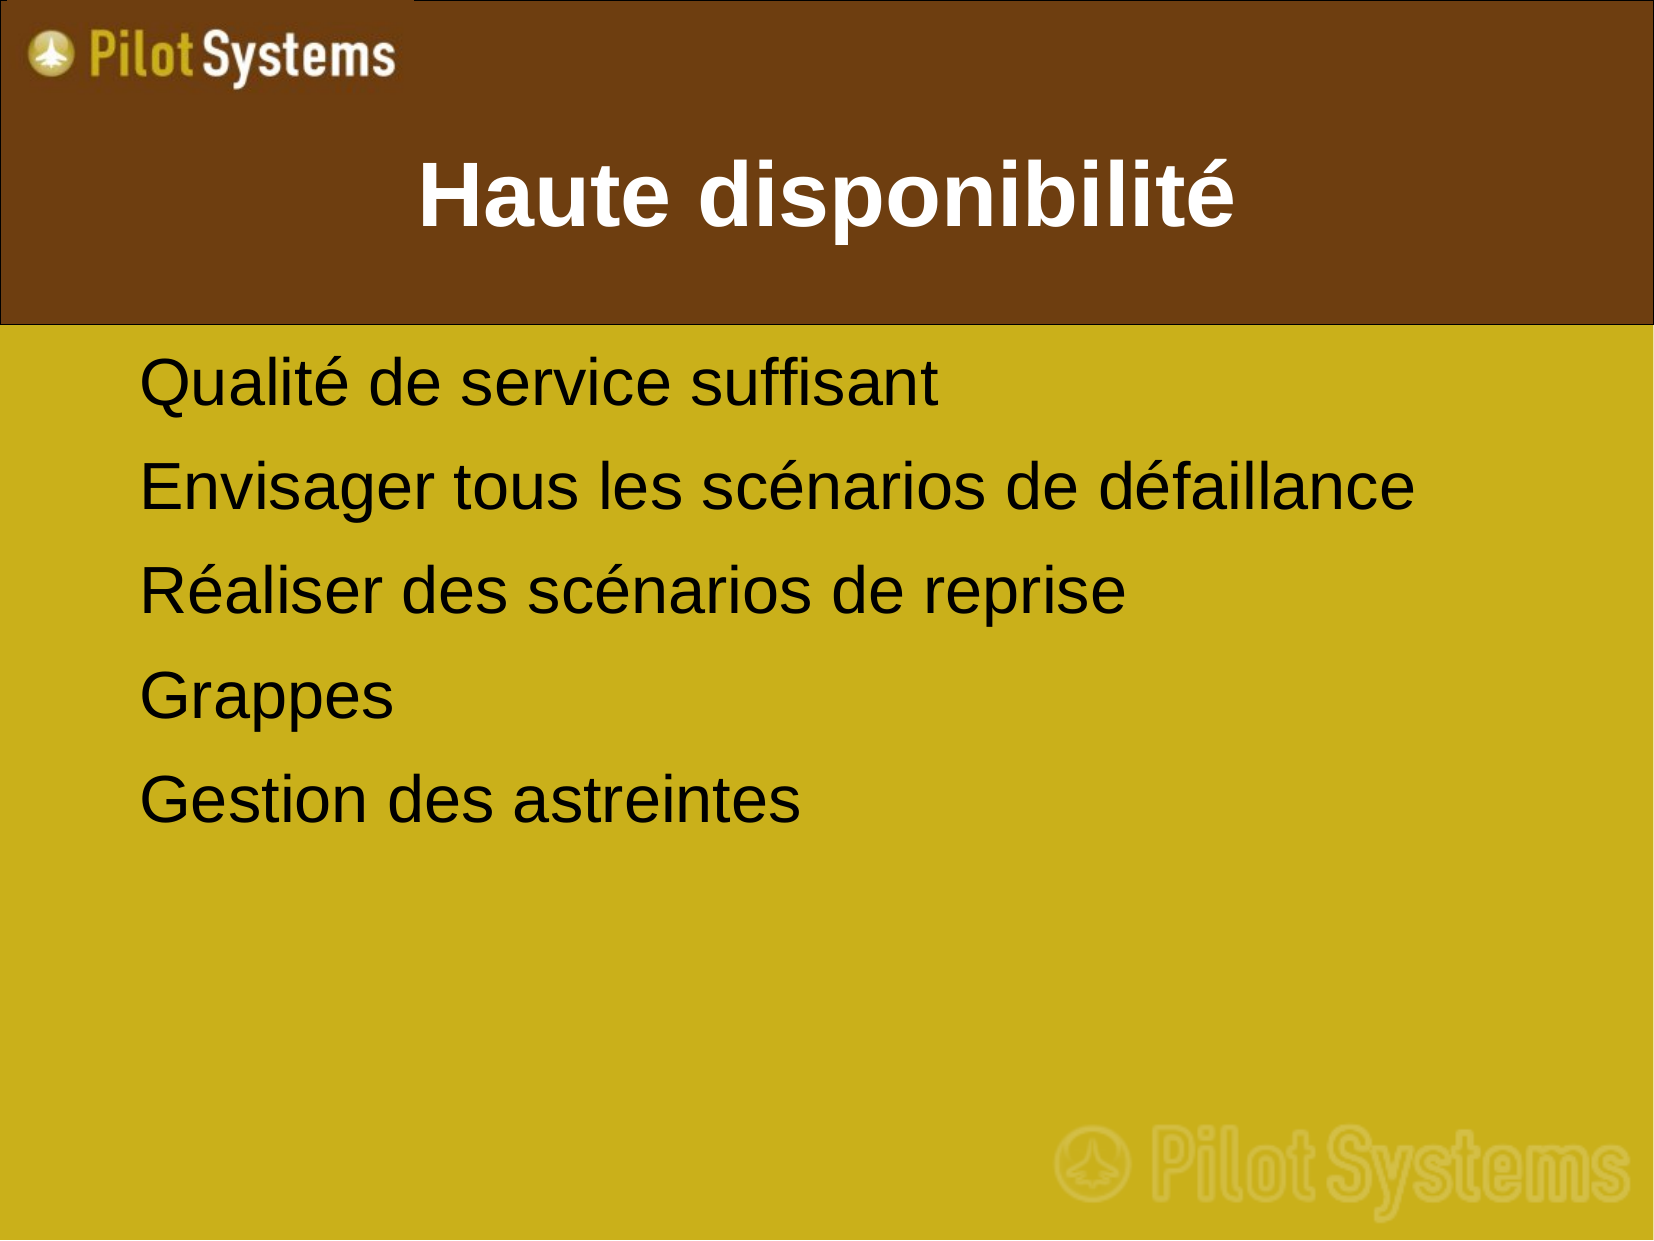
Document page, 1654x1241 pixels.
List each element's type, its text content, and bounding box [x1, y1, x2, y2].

picture [1051, 1114, 1642, 1235]
title Haute disponibilité [121, 91, 1534, 299]
list Qualité de service suffisant Envisager tous les scénarios de défaillance Réaliser des scénarios de reprise Grappes Gestion des astreintes [121, 344, 1534, 1211]
picture [7, 0, 414, 115]
